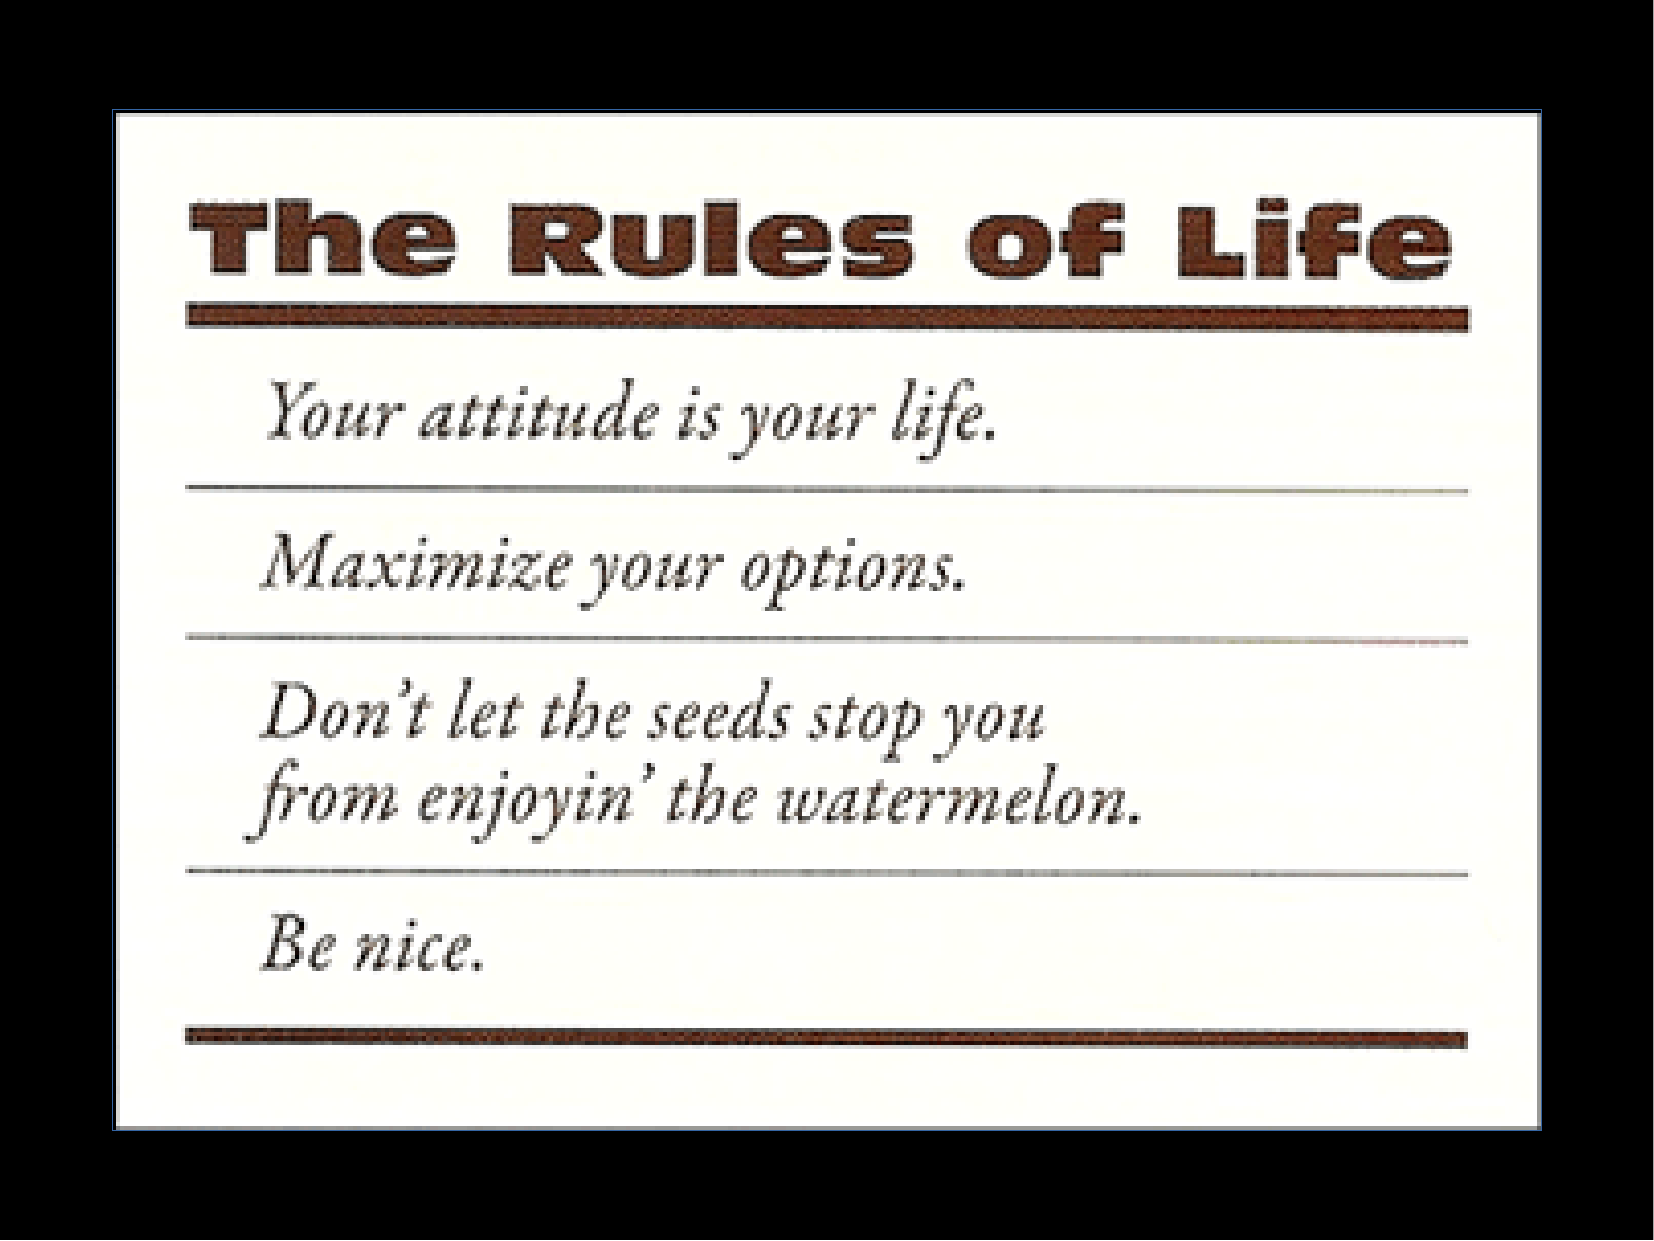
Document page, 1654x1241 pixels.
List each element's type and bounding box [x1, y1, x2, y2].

picture [112, 109, 1542, 1131]
